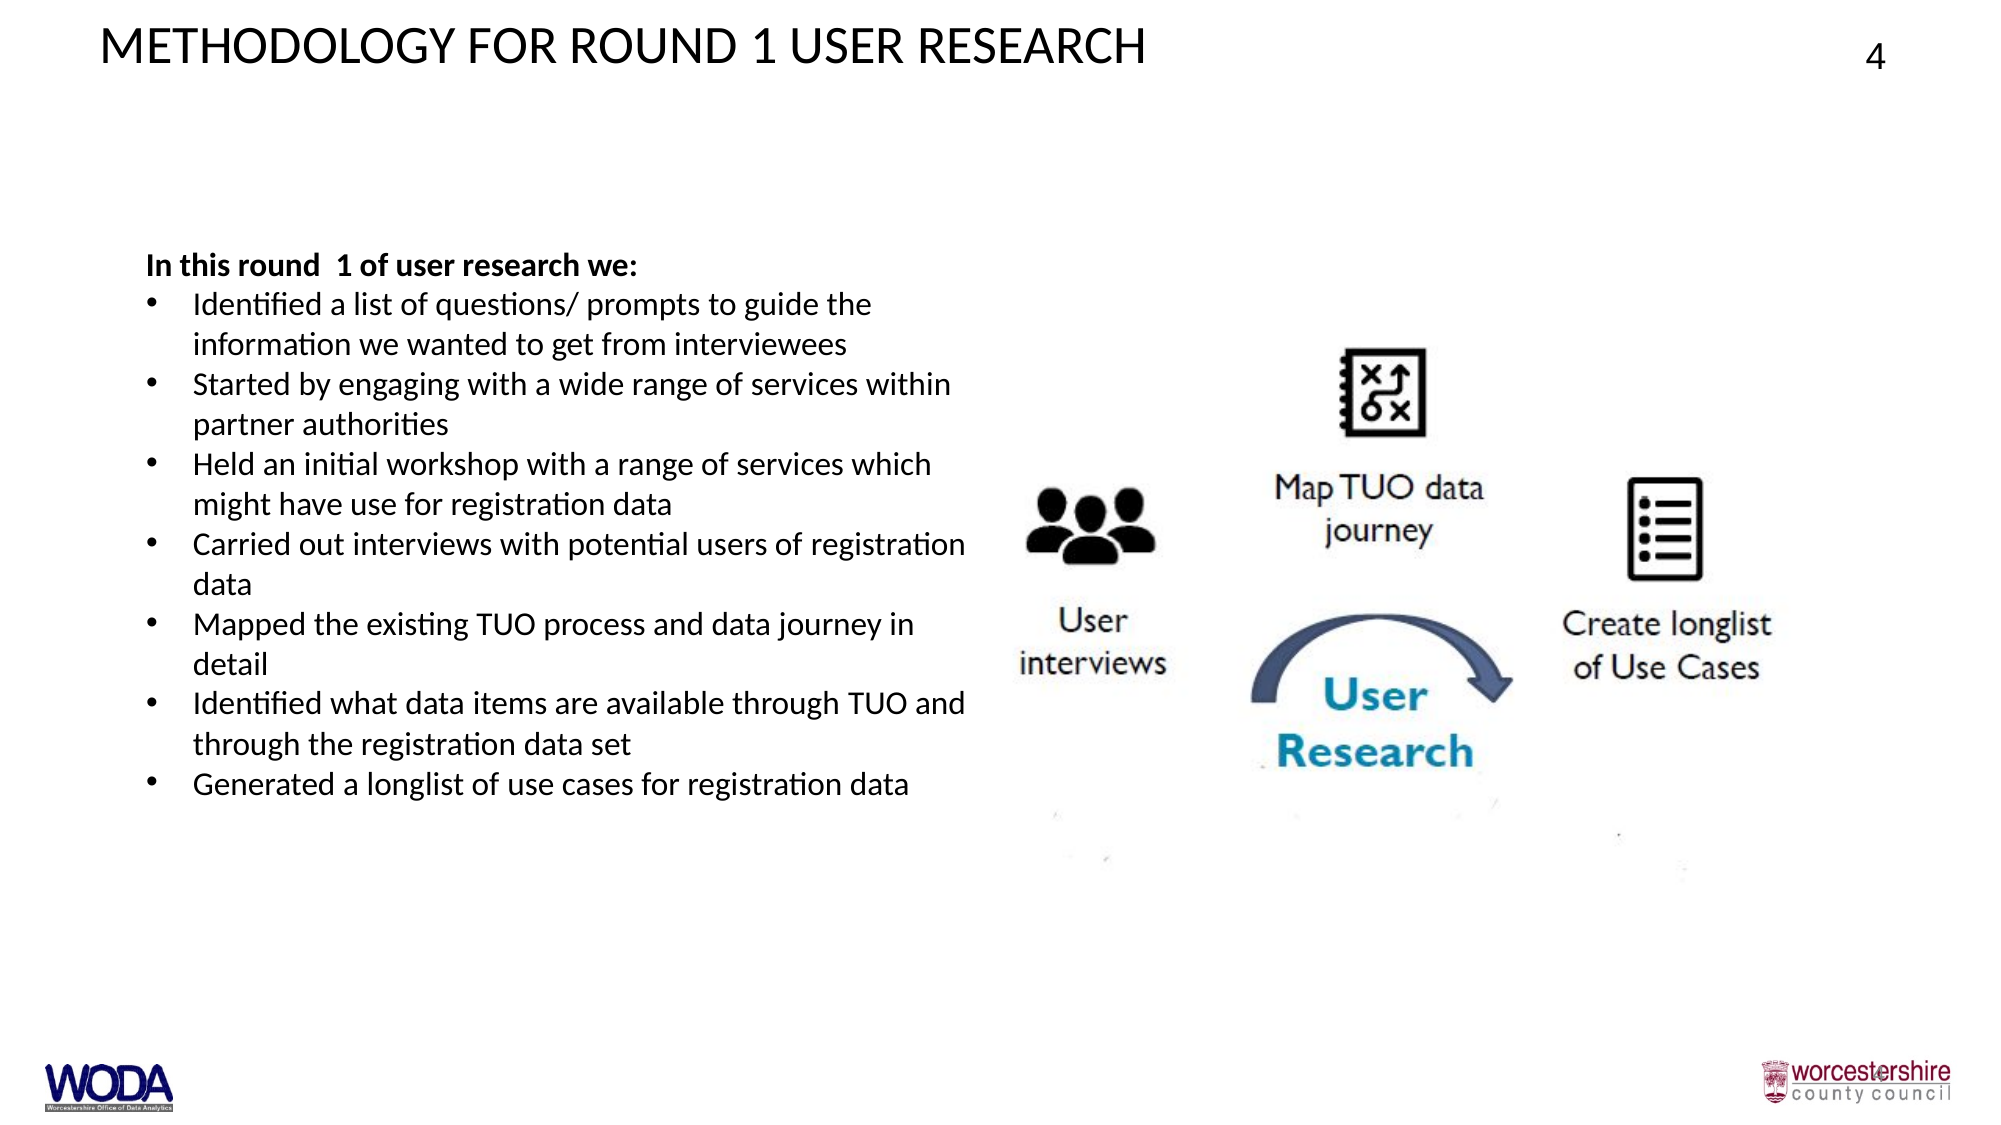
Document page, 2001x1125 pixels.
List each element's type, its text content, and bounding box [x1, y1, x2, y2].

text_box In this round 1 of user research we: Identified a list of questions/ prompts to guide the information we wanted to get from interviewees Started by engaging with a wide range of services within partner authorities Held an initial workshop with a range of services which might have use for registration data Carried out interviews with potential users of registration data Mapped the existing TUO process and data journey in detail Identified what data items are available through TUO and through the registration data set Generated a longlist of use cases for registration data [145, 242, 967, 882]
picture [45, 1064, 173, 1112]
slide_number <number> [1433, 1042, 1900, 1103]
picture [1749, 1049, 1971, 1114]
picture [913, 271, 1851, 939]
title METHODOLOGY FOR ROUND 1 USER RESEARCH [99, 9, 1900, 198]
